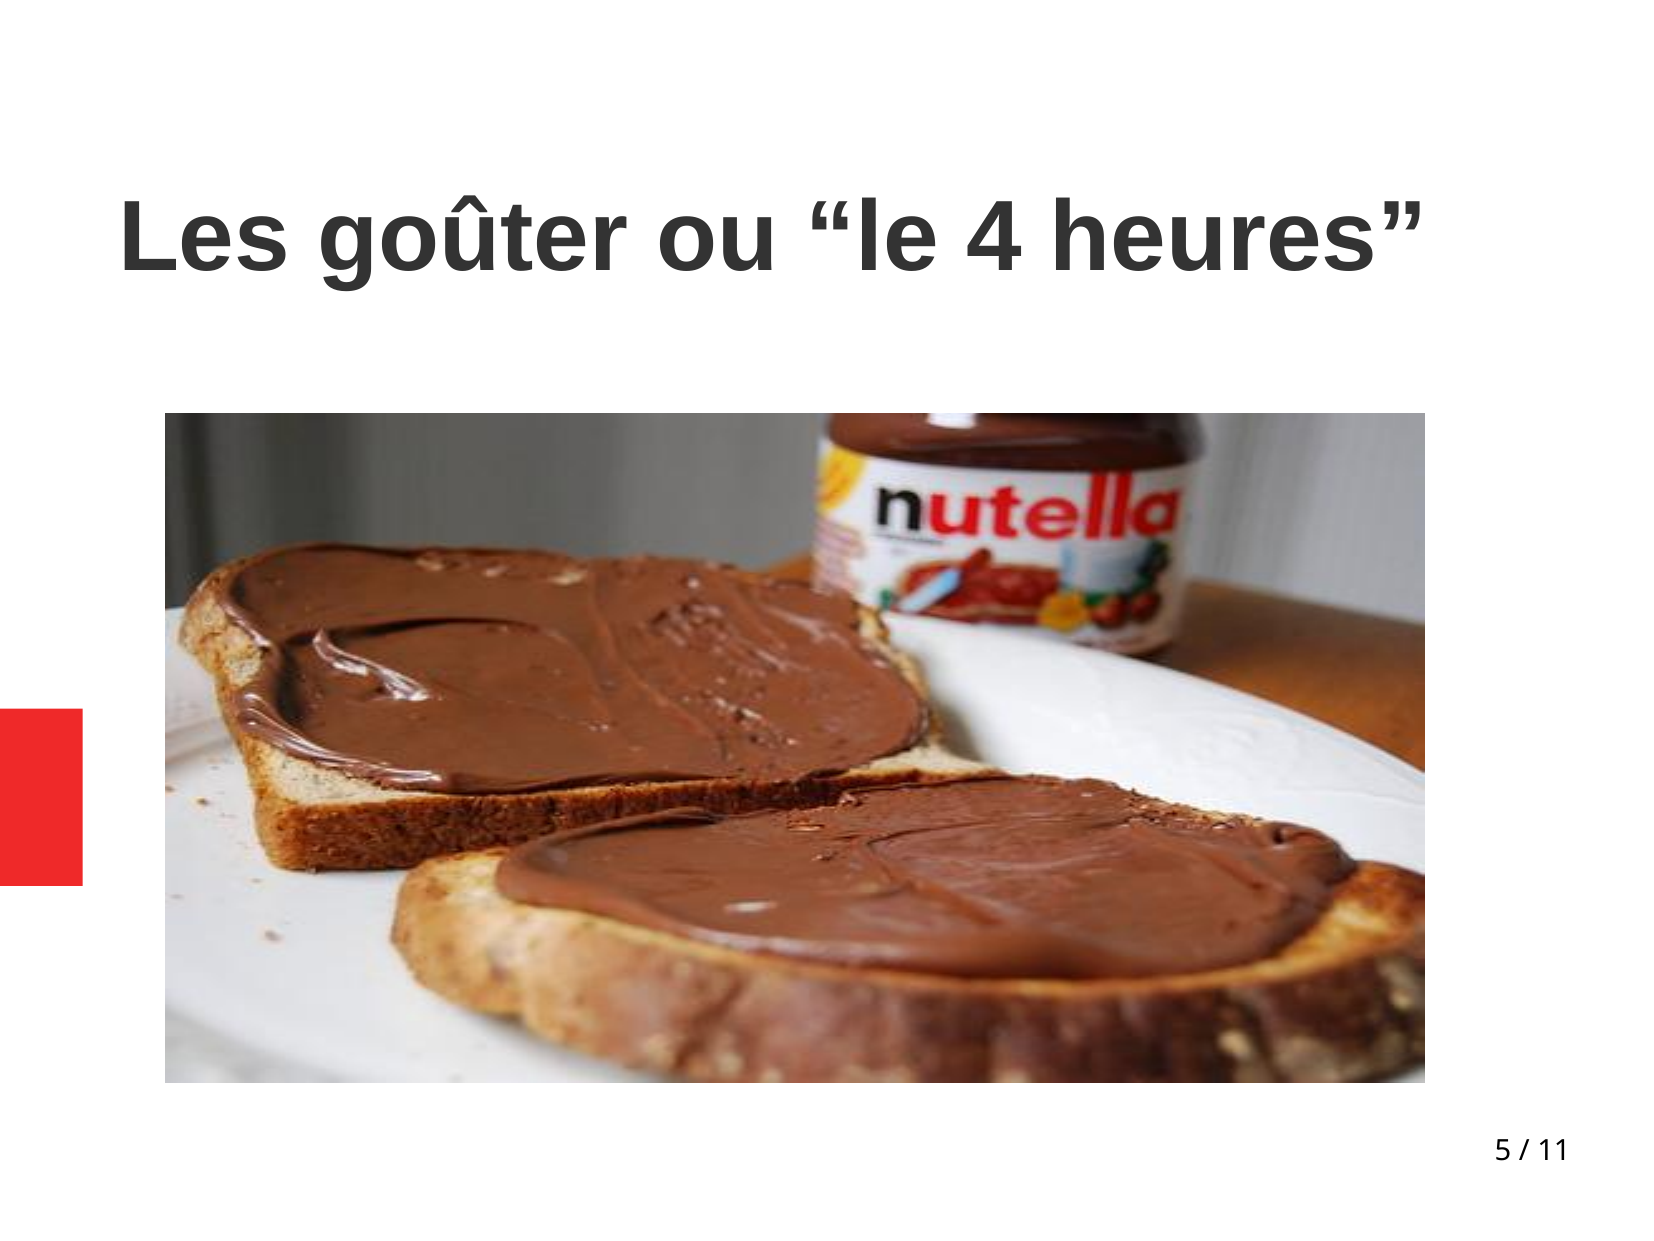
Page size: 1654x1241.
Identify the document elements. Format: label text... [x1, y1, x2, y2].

picture [165, 413, 1425, 1083]
title Les goûter ou “le 4 heures” [118, 118, 1524, 355]
